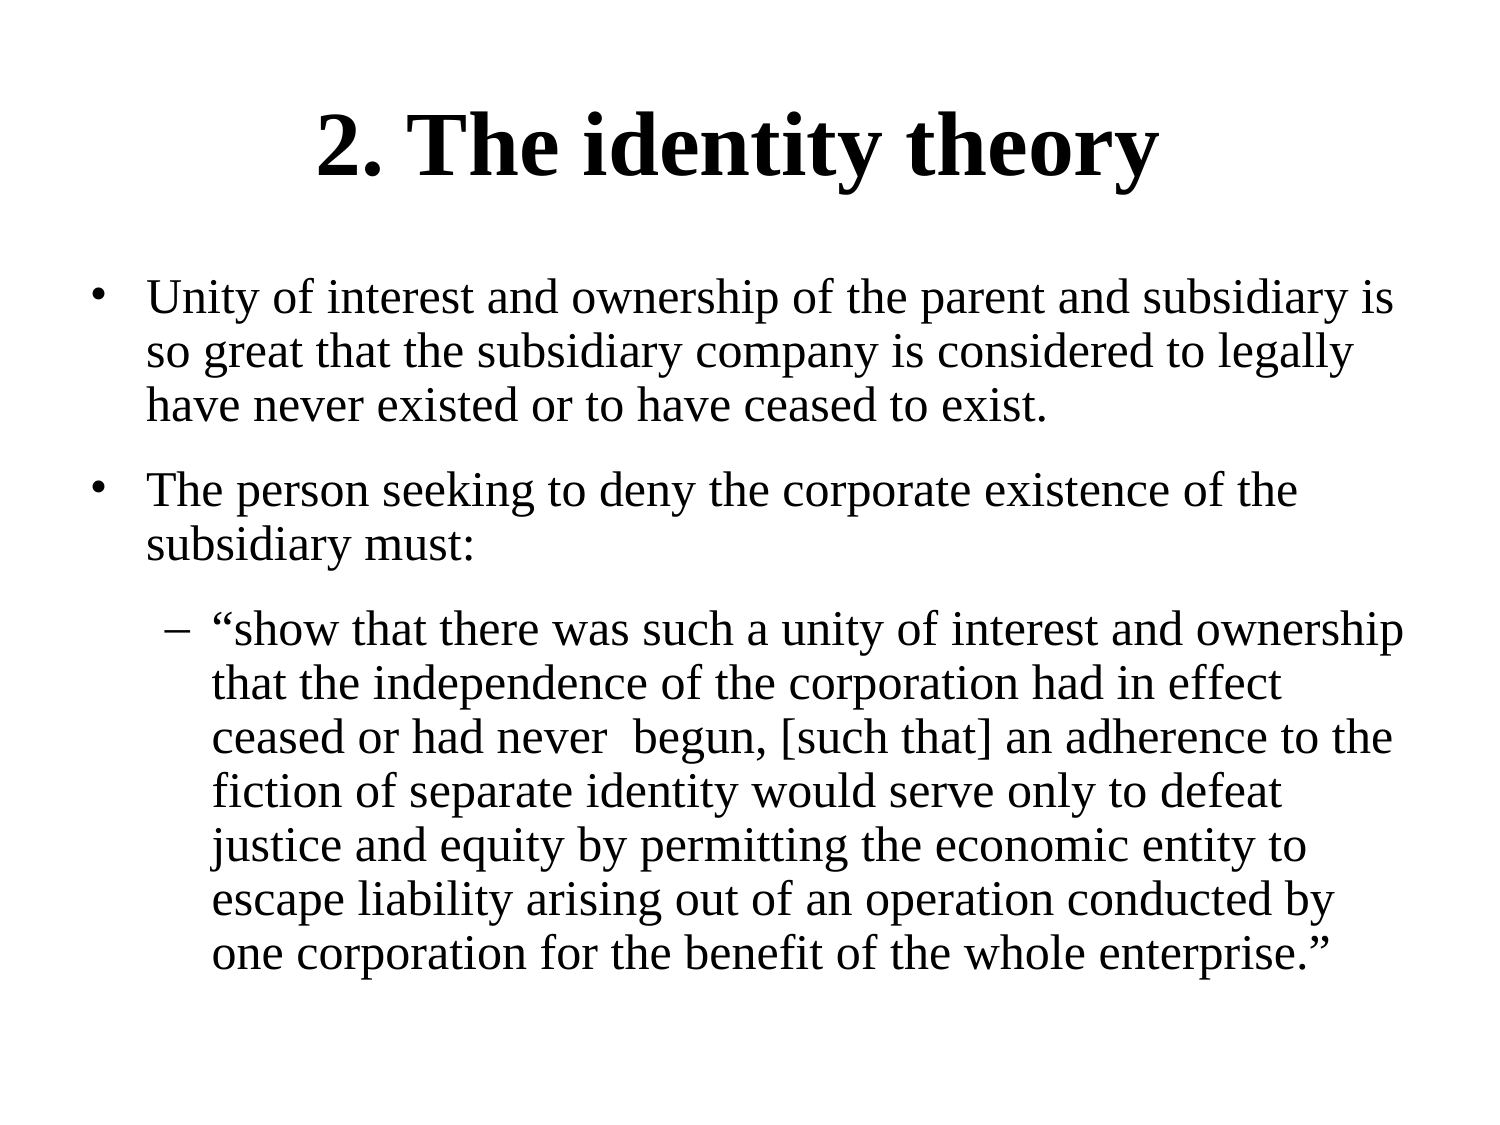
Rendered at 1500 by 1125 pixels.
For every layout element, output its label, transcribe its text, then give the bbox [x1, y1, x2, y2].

title 2. The identity theory [75, 45, 1426, 233]
list Unity of interest and ownership of the parent and subsidiary is so great that the subsidiary company is considered to legally have never existed or to have ceased to exist. The person seeking to deny the corporate existence of the subsidiary must: “show that there was such a unity of interest and ownership that the independence of the corporation had in effect ceased or had never begun, [such that] an adherence to the fiction of separate identity would serve only to defeat justice and equity by permitting the economic entity to escape liability arising out of an operation conducted by one corporation for the benefit of the whole enterprise.” [75, 262, 1426, 1005]
